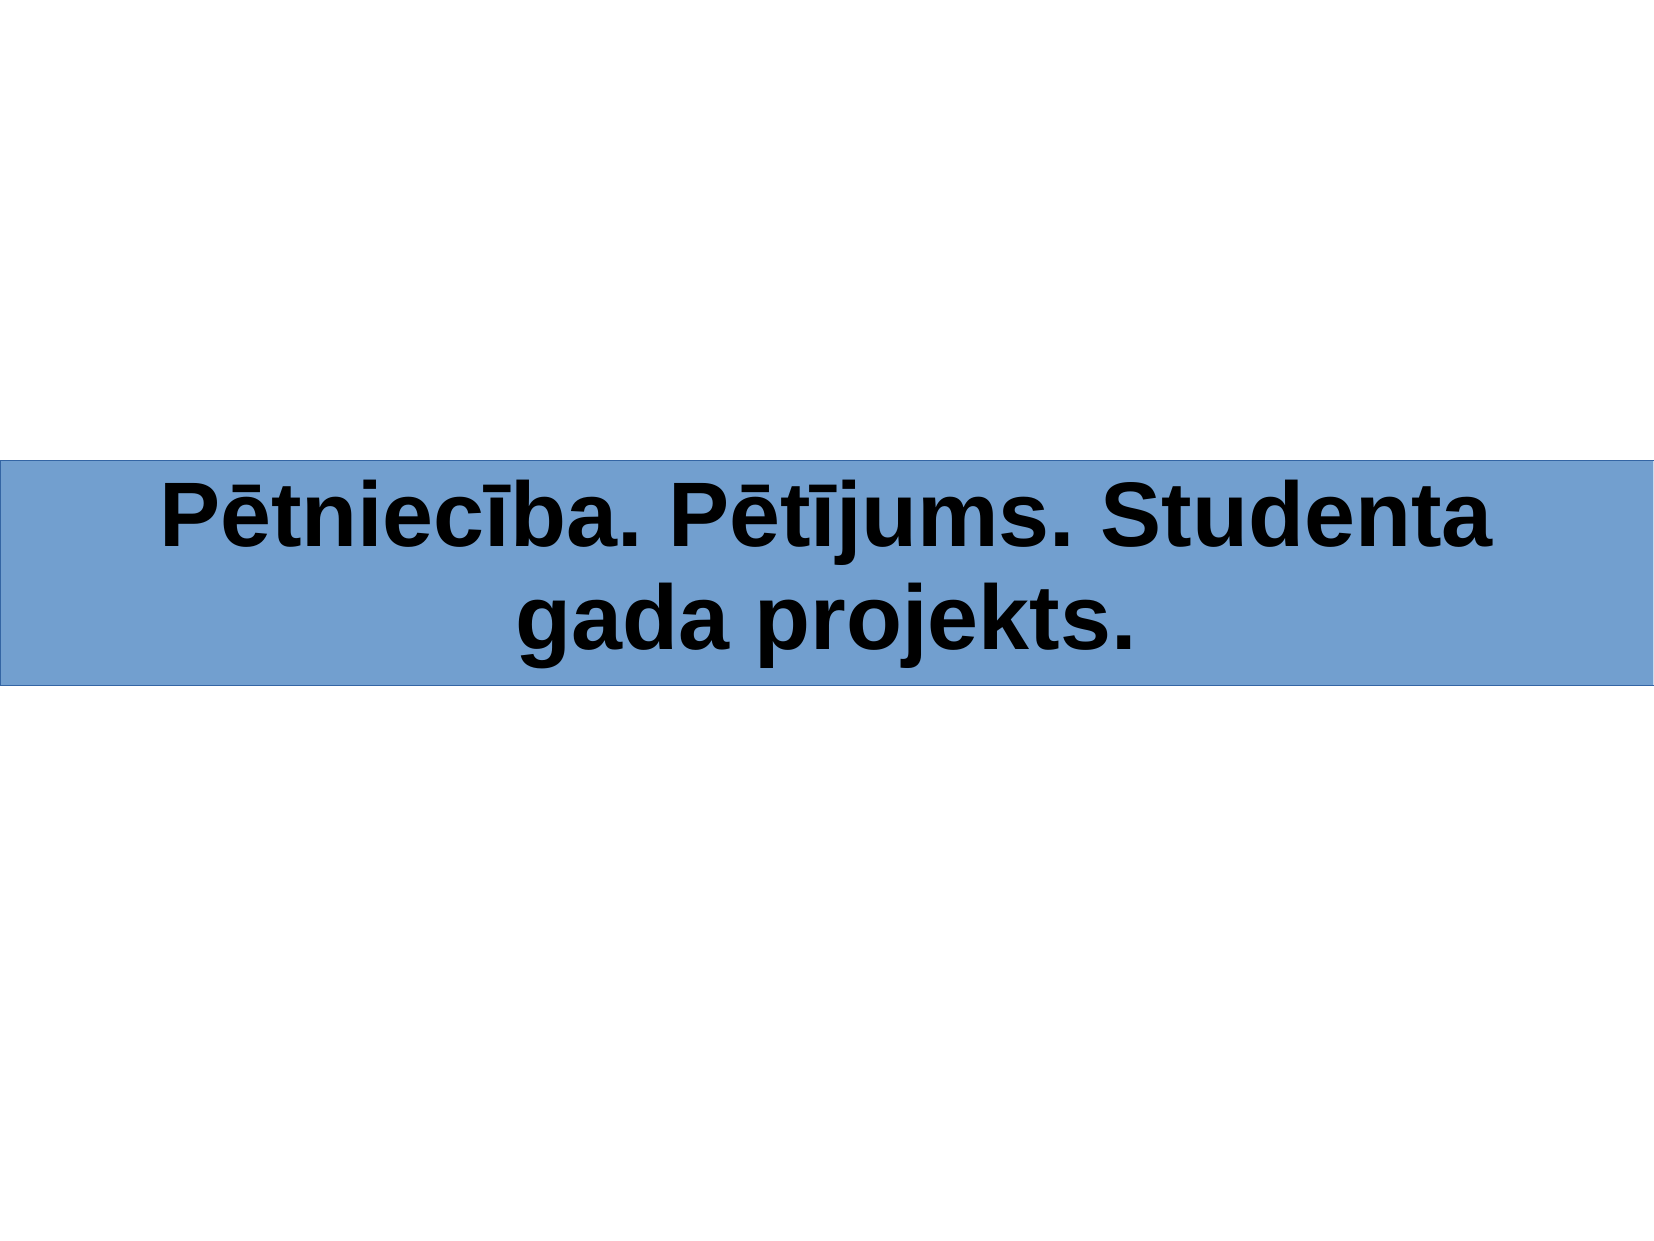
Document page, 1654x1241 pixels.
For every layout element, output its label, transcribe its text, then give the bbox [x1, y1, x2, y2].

text_box [0, 460, 1654, 686]
title Pētniecība. Pētījums. Studenta gada projekts. [82, 462, 1571, 670]
